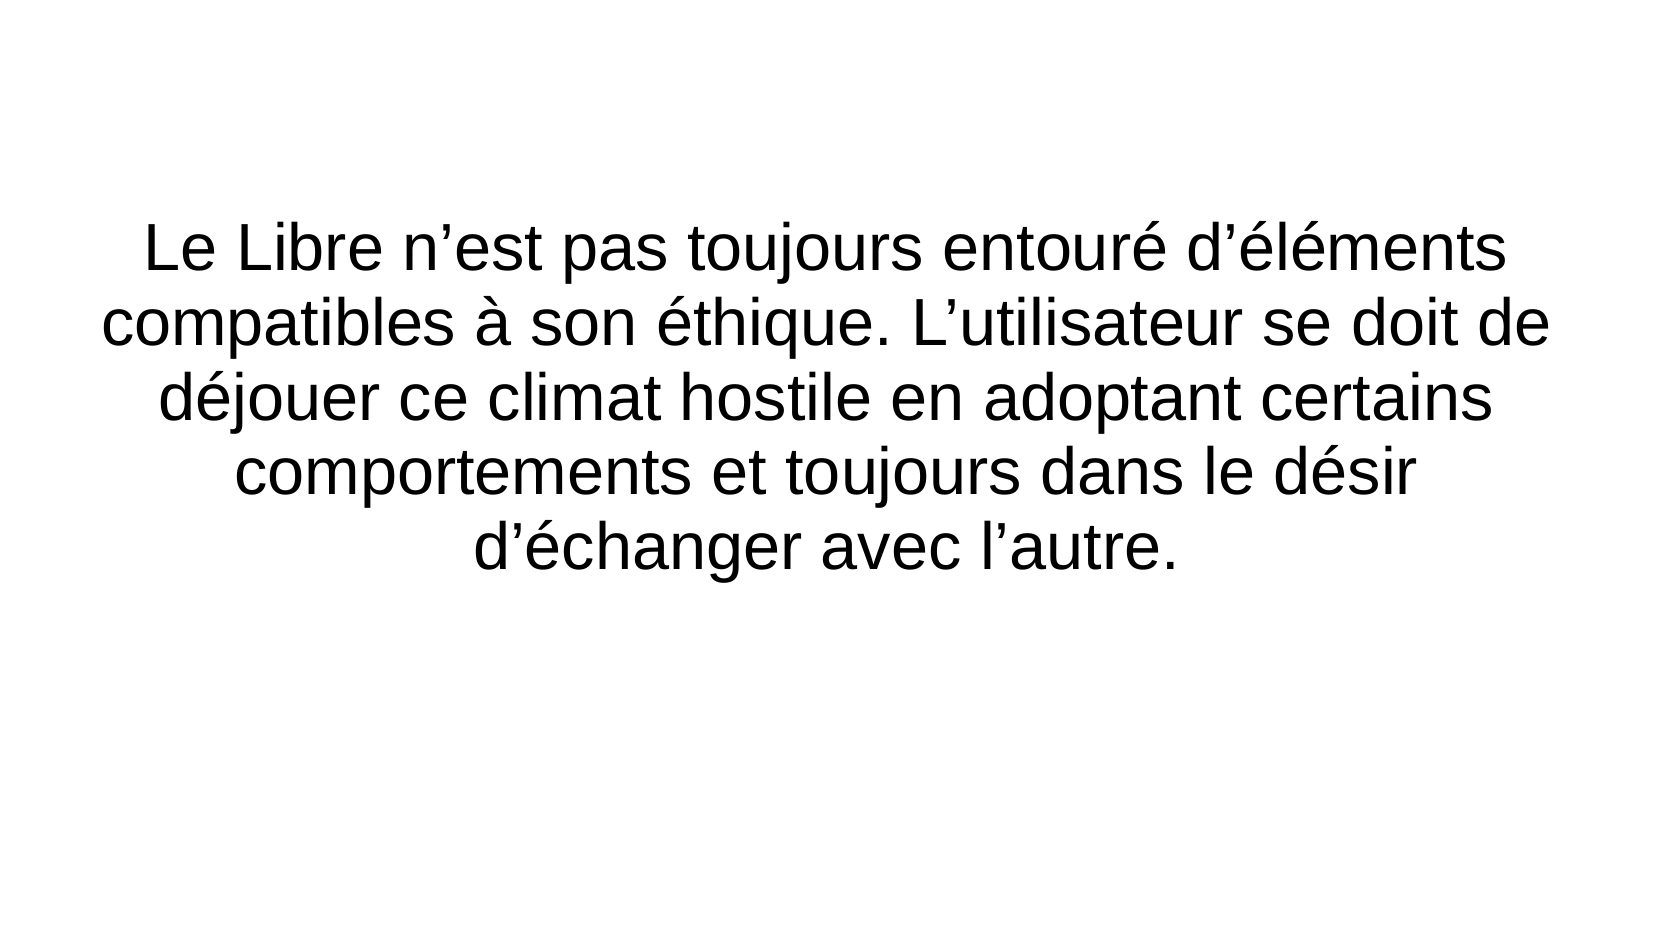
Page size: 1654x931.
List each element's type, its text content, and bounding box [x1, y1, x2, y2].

subtitle Le Libre n’est pas toujours entouré d’éléments compatibles à son éthique. L’utilisateur se doit de déjouer ce climat hostile en adoptant certains comportements et toujours dans le désir d’échanger avec l’autre. [82, 37, 1571, 757]
